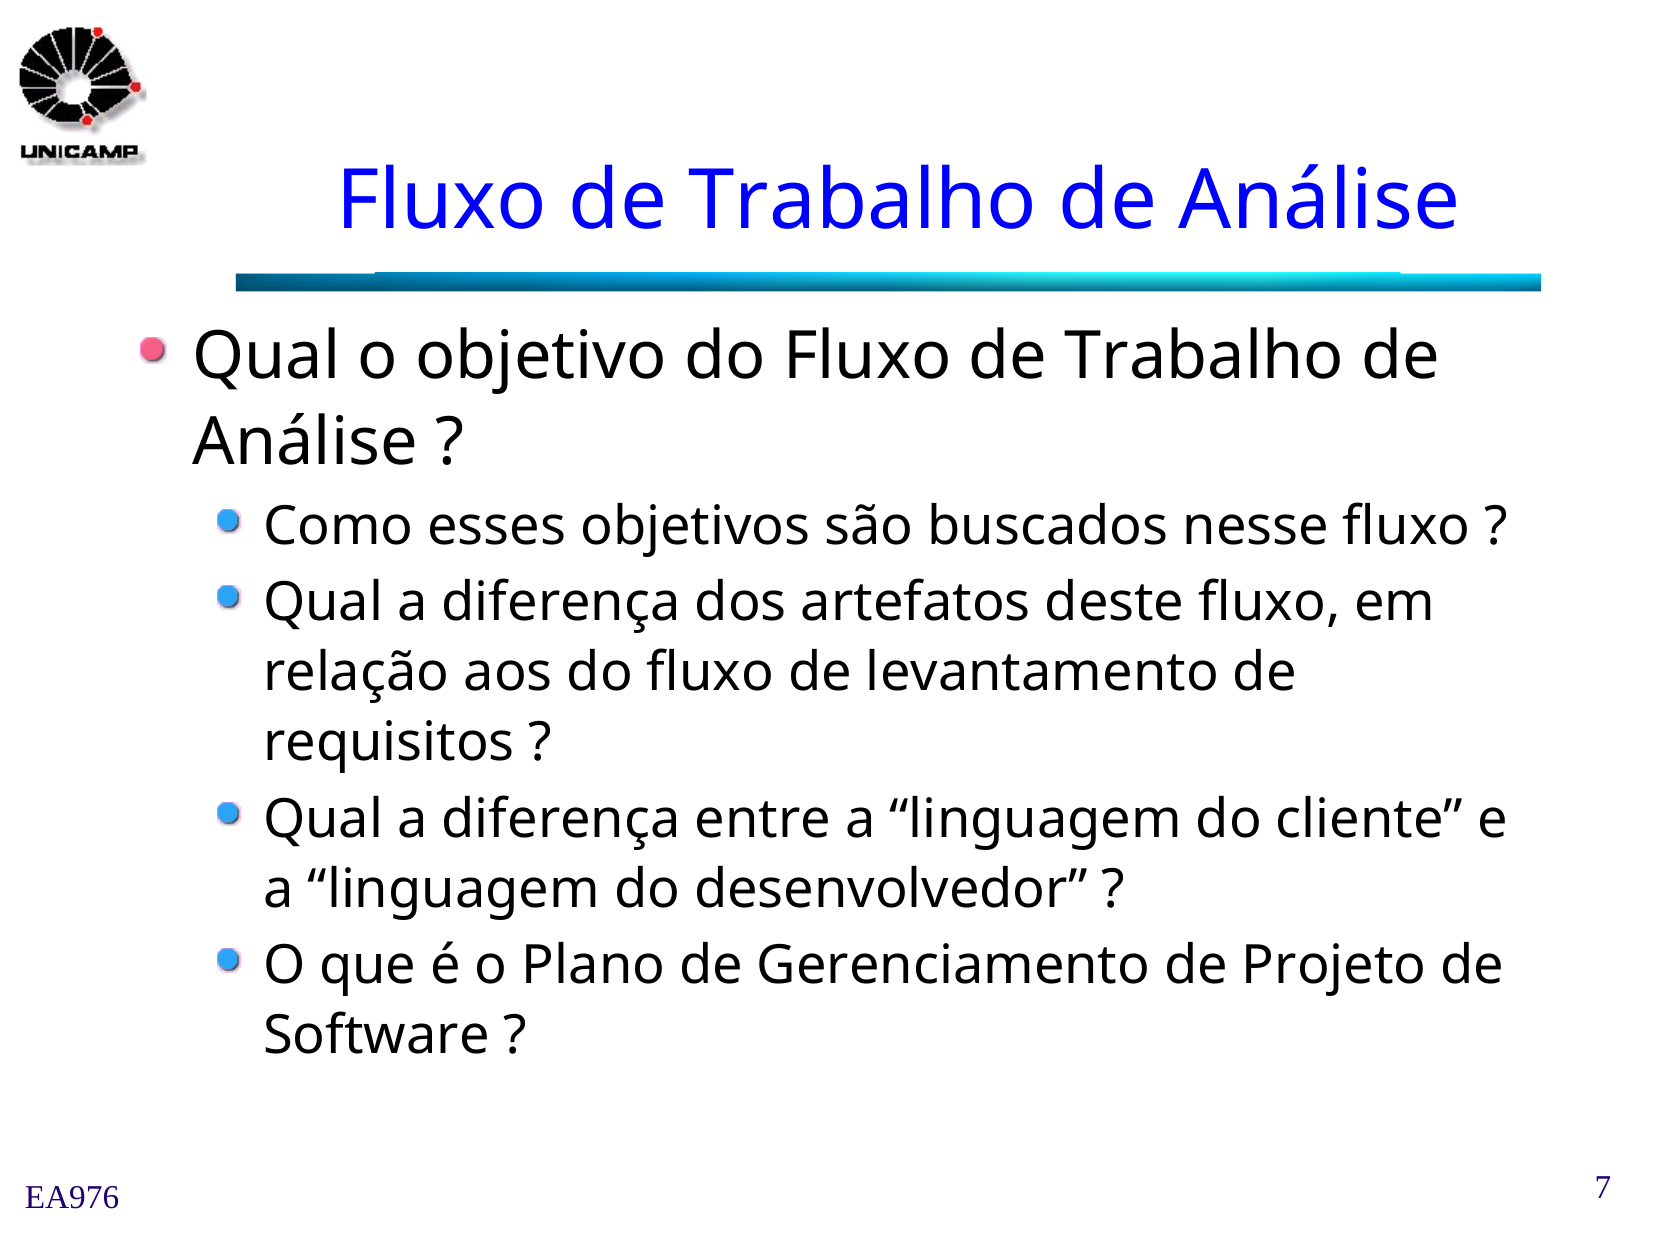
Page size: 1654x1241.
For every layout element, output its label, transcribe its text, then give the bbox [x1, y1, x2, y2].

title Fluxo de Trabalho de Análise [264, 21, 1534, 250]
list Qual o objetivo do Fluxo de Trabalho de Análise ? Como esses objetivos são buscados nesse fluxo ? Qual a diferença dos artefatos deste fluxo, em relação aos do fluxo de levantamento de requisitos ? Qual a diferença entre a “linguagem do cliente” e a “linguagem do desenvolvedor” ? O que é o Plano de Gerenciamento de Projeto de Software ? [121, 309, 1534, 1182]
picture [125, 272, 1654, 295]
